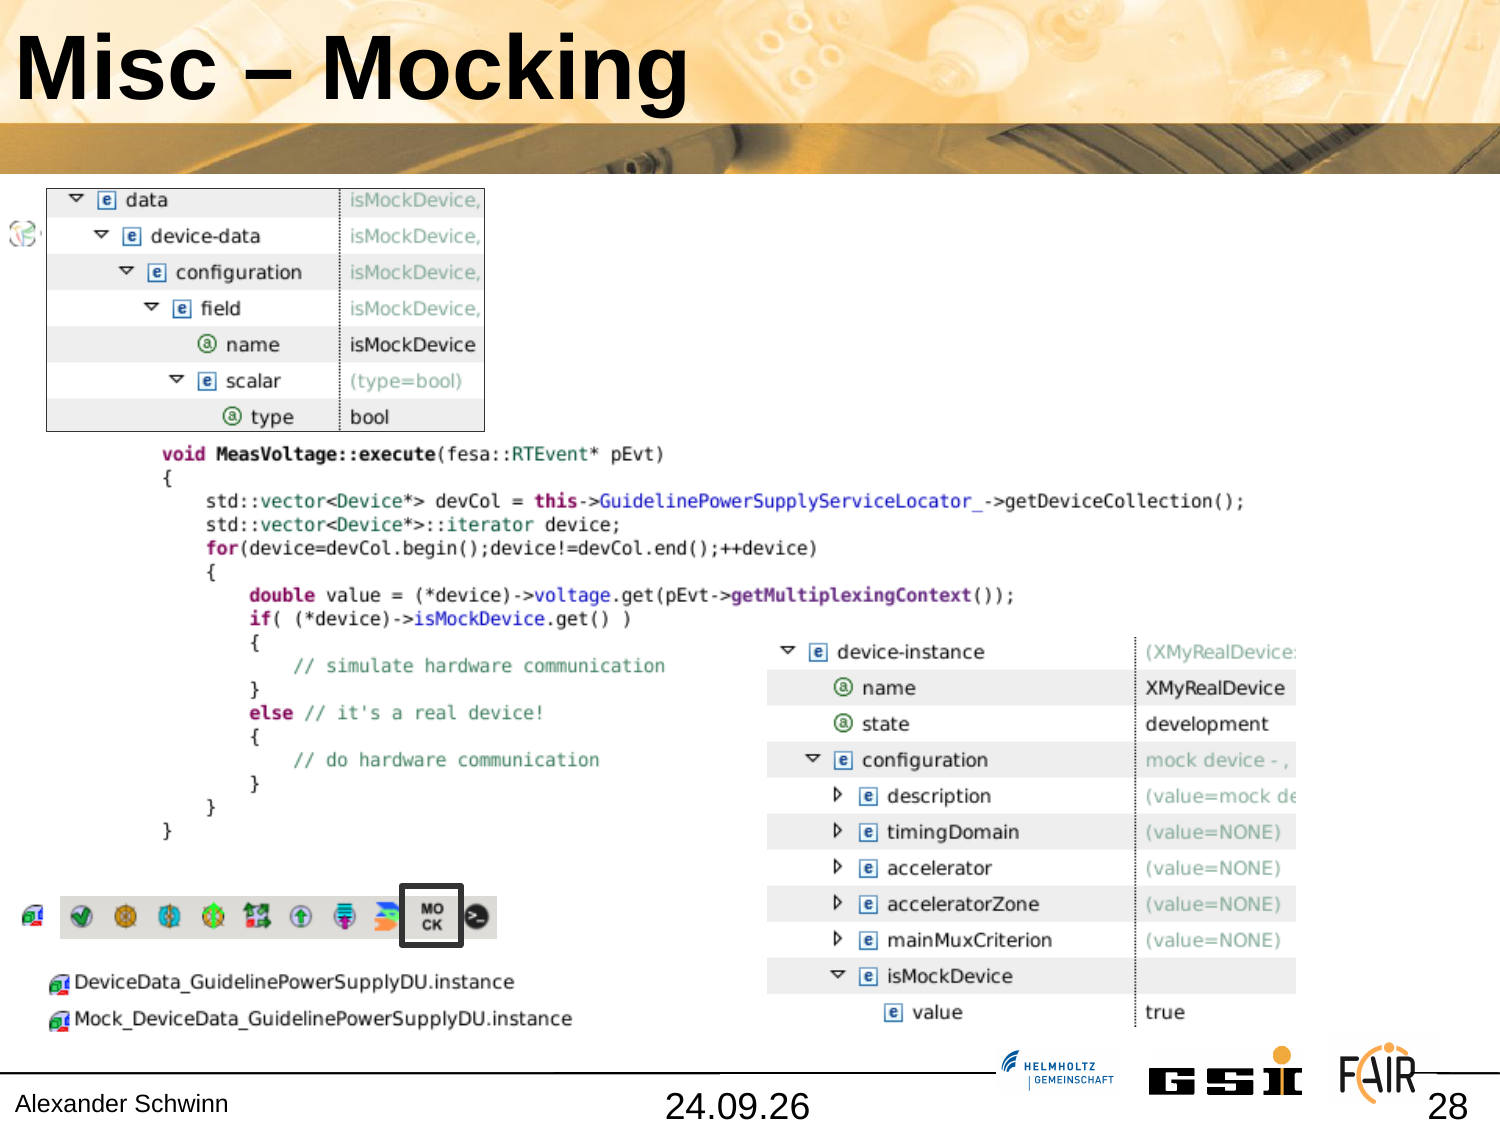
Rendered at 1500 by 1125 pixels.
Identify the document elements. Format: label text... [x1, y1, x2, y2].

picture [8, 897, 48, 931]
picture [60, 896, 399, 939]
picture [405, 896, 458, 939]
picture [1149, 1046, 1302, 1095]
picture [162, 442, 1296, 1027]
picture [46, 188, 485, 432]
picture [464, 896, 497, 939]
picture [2, 218, 42, 250]
picture [996, 1046, 1121, 1095]
picture [0, 126, 1500, 175]
title Misc – Mocking [0, 0, 1500, 126]
picture [1328, 1034, 1439, 1106]
picture [26, 965, 591, 1040]
